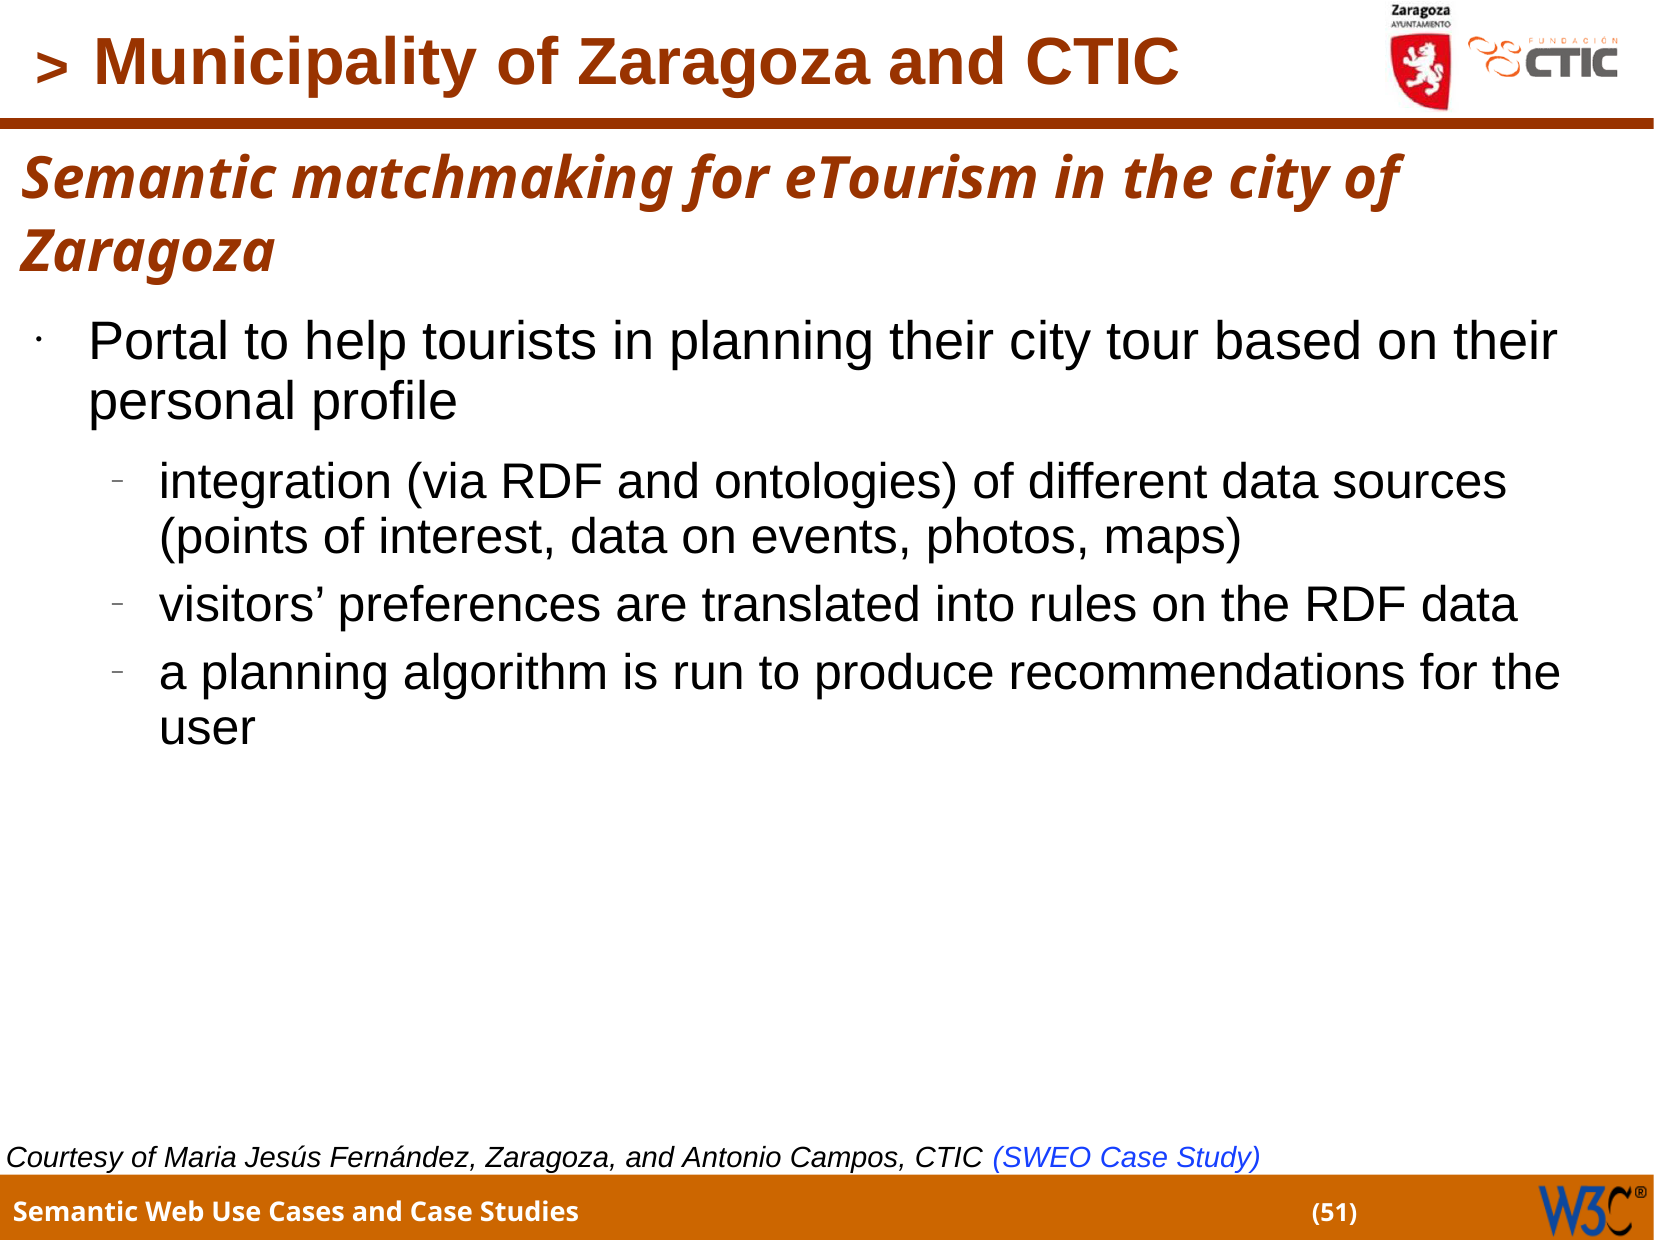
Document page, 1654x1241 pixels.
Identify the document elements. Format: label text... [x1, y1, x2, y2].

picture [1535, 1183, 1651, 1240]
list Portal to help tourists in planning their city tour based on their personal profile integration (via RDF and ontologies) of different data sources (points of interest, data on events, photos, maps) visitors’ preferences are translated into rules on the RDF data a planning algorithm is run to produce recommendations for the user [17, 307, 1613, 1086]
title Municipality of Zaragoza and CTIC [93, 0, 1339, 124]
text_box Courtesy of Maria Jesús Fernández, Zaragoza, and Antonio Campos, CTIC (SWEO Case Study) [5, 1139, 1260, 1173]
text_box Semantic matchmaking for eTourism in the city of Zaragoza [21, 137, 1563, 283]
picture [1378, 0, 1631, 118]
